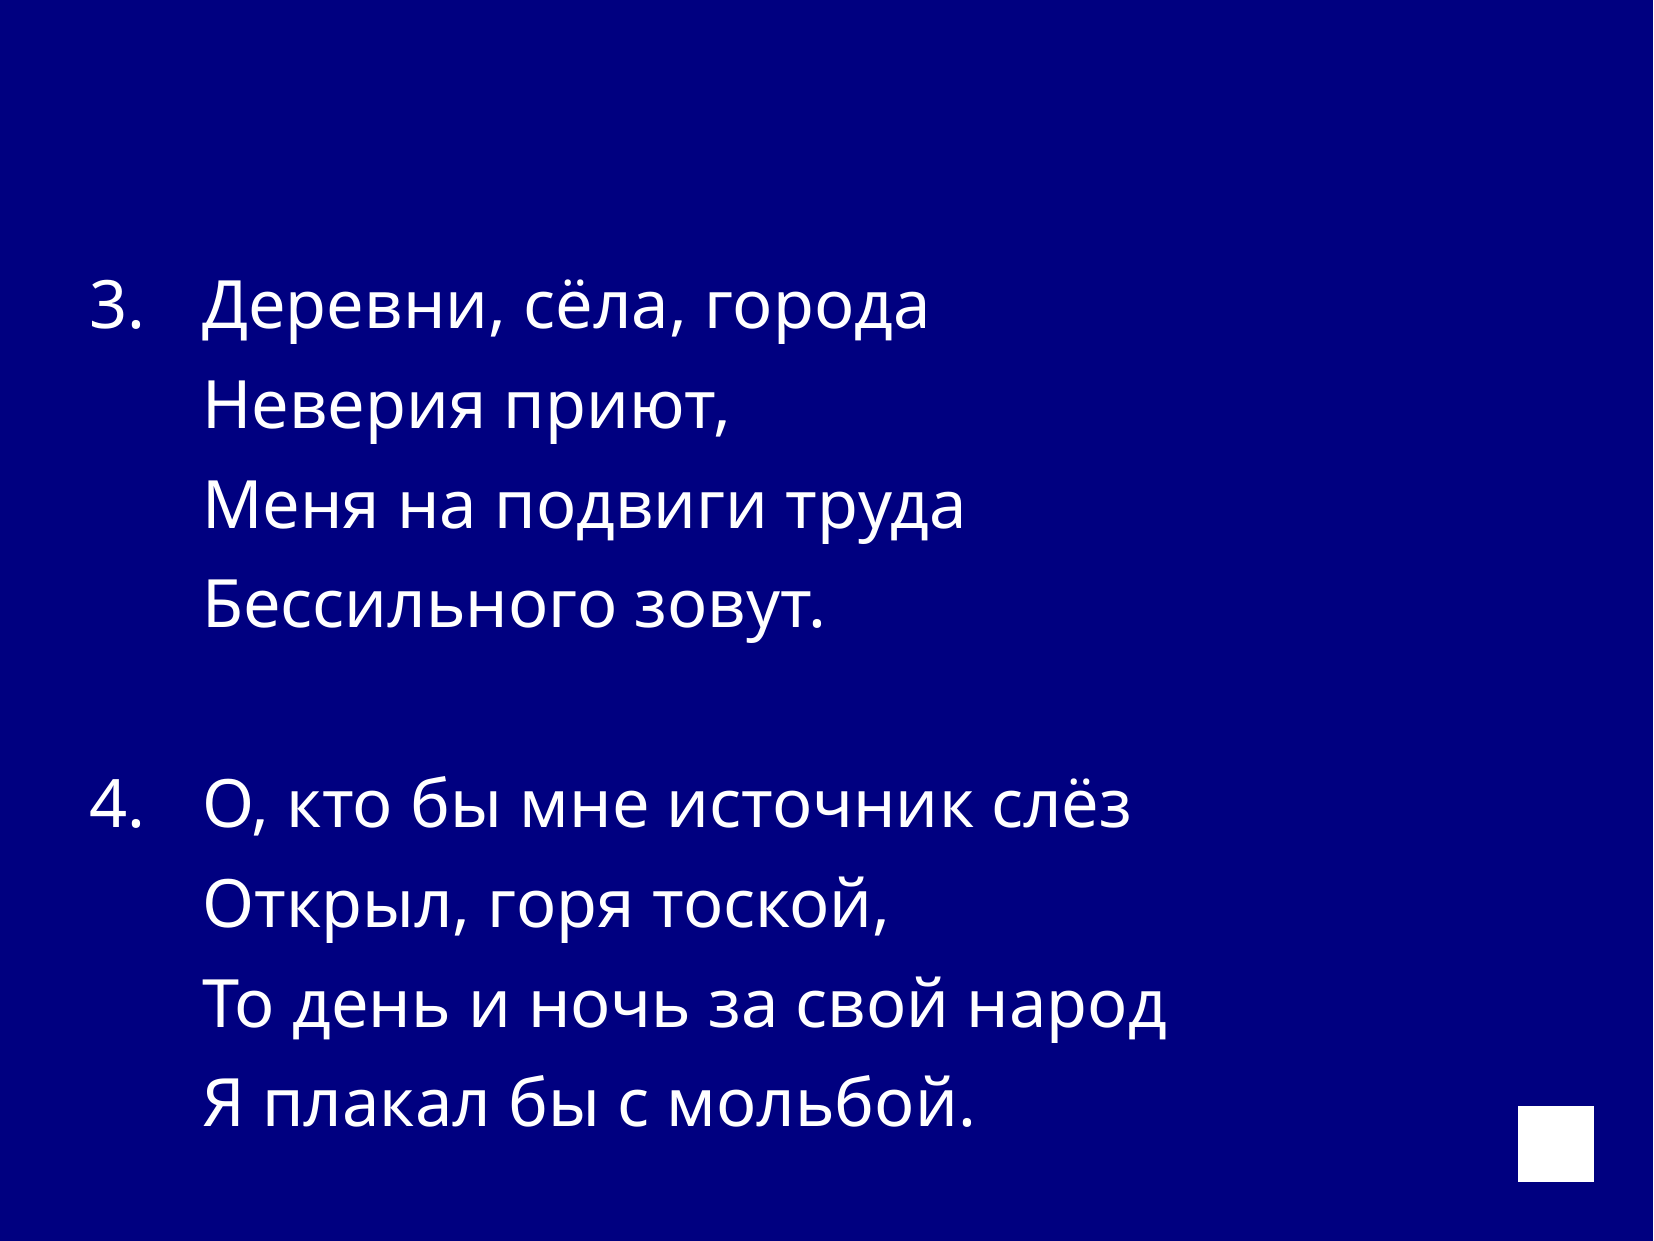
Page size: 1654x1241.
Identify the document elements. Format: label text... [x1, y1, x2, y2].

text_box [1518, 1106, 1594, 1182]
text_box 3. Деревни, сёла, города Неверия приют, Меня на подвиги труда Бессильного зовут. 4. О, кто бы мне источник слёз Открыл, горя тоской, То день и ночь за свой народ Я плакал бы с мольбой. [75, 150, 1576, 1163]
